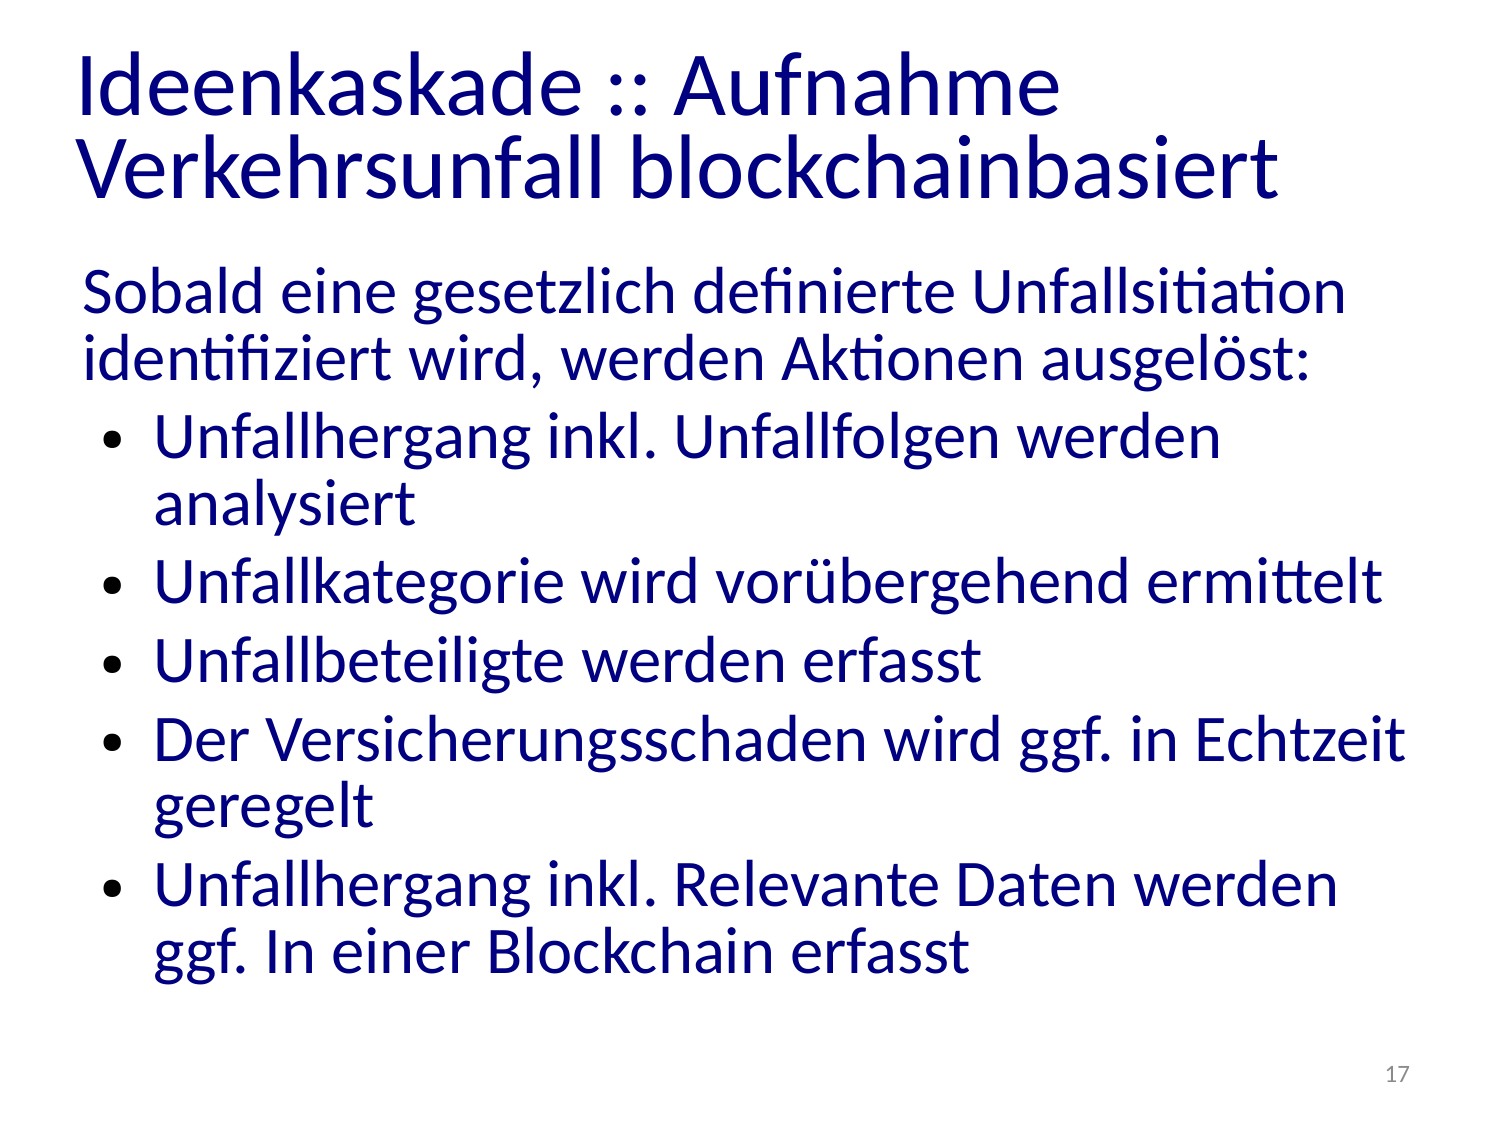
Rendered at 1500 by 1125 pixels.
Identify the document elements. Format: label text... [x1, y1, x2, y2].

title Ideenkaskade :: Aufnahme Verkehrsunfall blockchainbasiert [75, 47, 1441, 231]
list Sobald eine gesetzlich definierte Unfallsitiation identifiziert wird, werden Aktionen ausgelöst: Unfallhergang inkl. Unfallfolgen werden analysiert Unfallkategorie wird vorübergehend ermittelt Unfallbeteiligte werden erfasst Der Versicherungsschaden wird ggf. in Echtzeit geregelt Unfallhergang inkl. Relevante Daten werden ggf. In einer Blockchain erfasst [82, 263, 1425, 1028]
